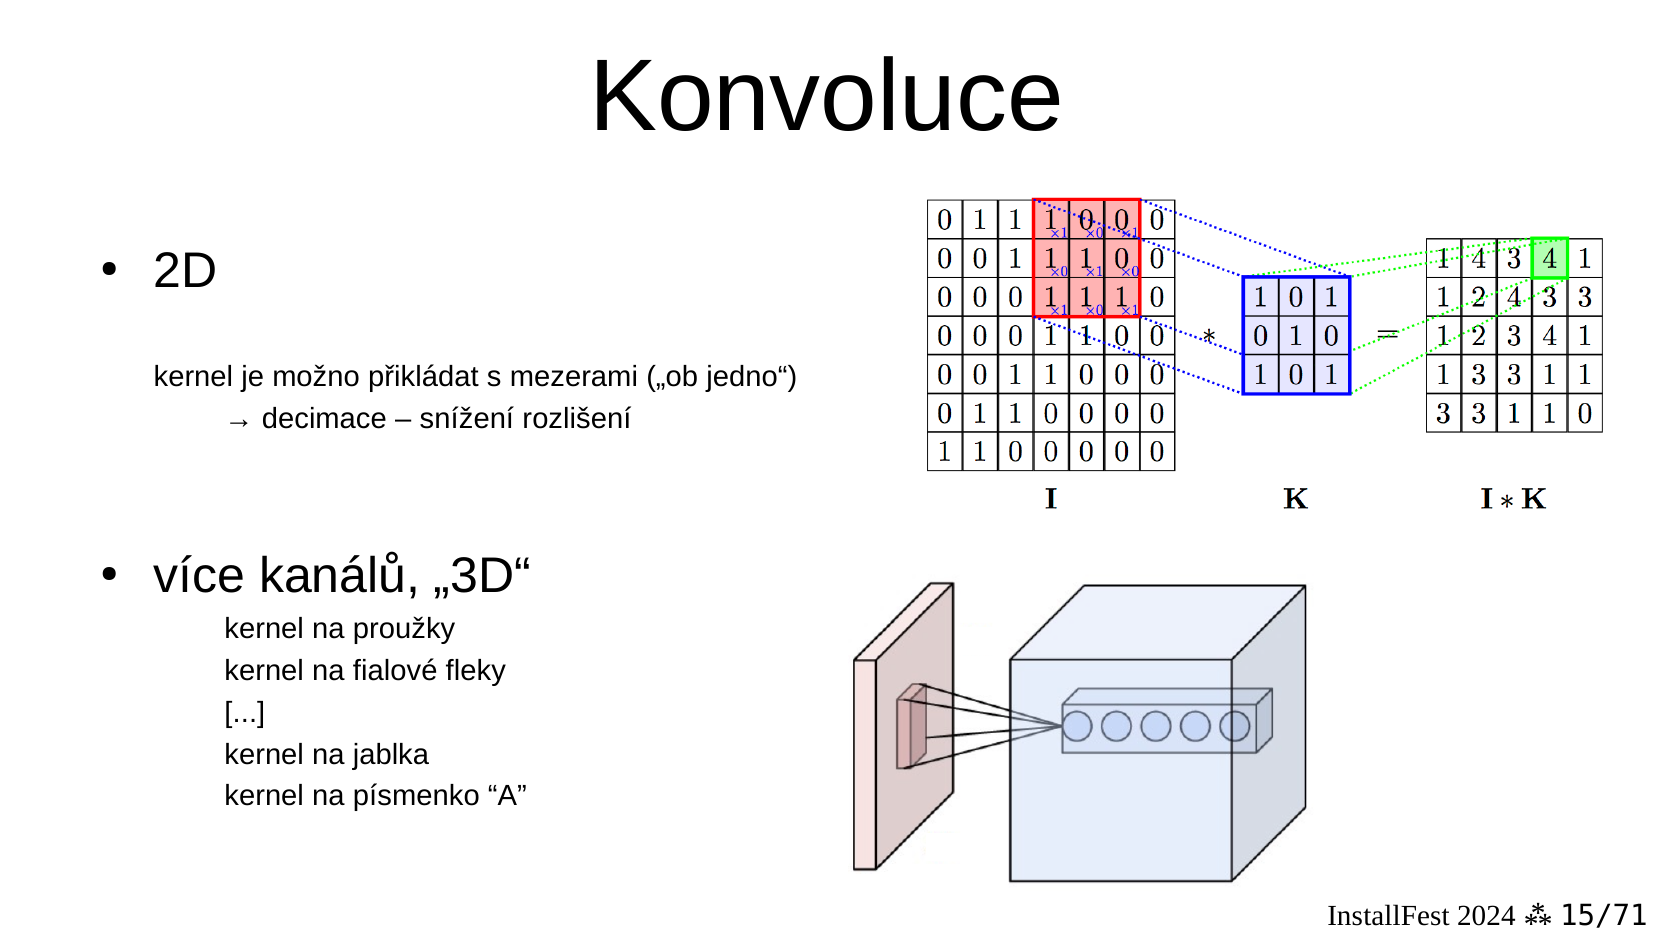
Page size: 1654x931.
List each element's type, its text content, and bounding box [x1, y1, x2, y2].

picture [917, 190, 1612, 518]
title Konvoluce [82, 38, 1571, 153]
picture [825, 562, 1334, 905]
list 2D kernel je možno přikládat s mezerami („ob jedno“) → decimace – snížení rozlišení více kanálů, „3D“ kernel na proužky kernel na fialové fleky [...] kernel na jablka kernel na písmenko “A” [82, 241, 1571, 931]
